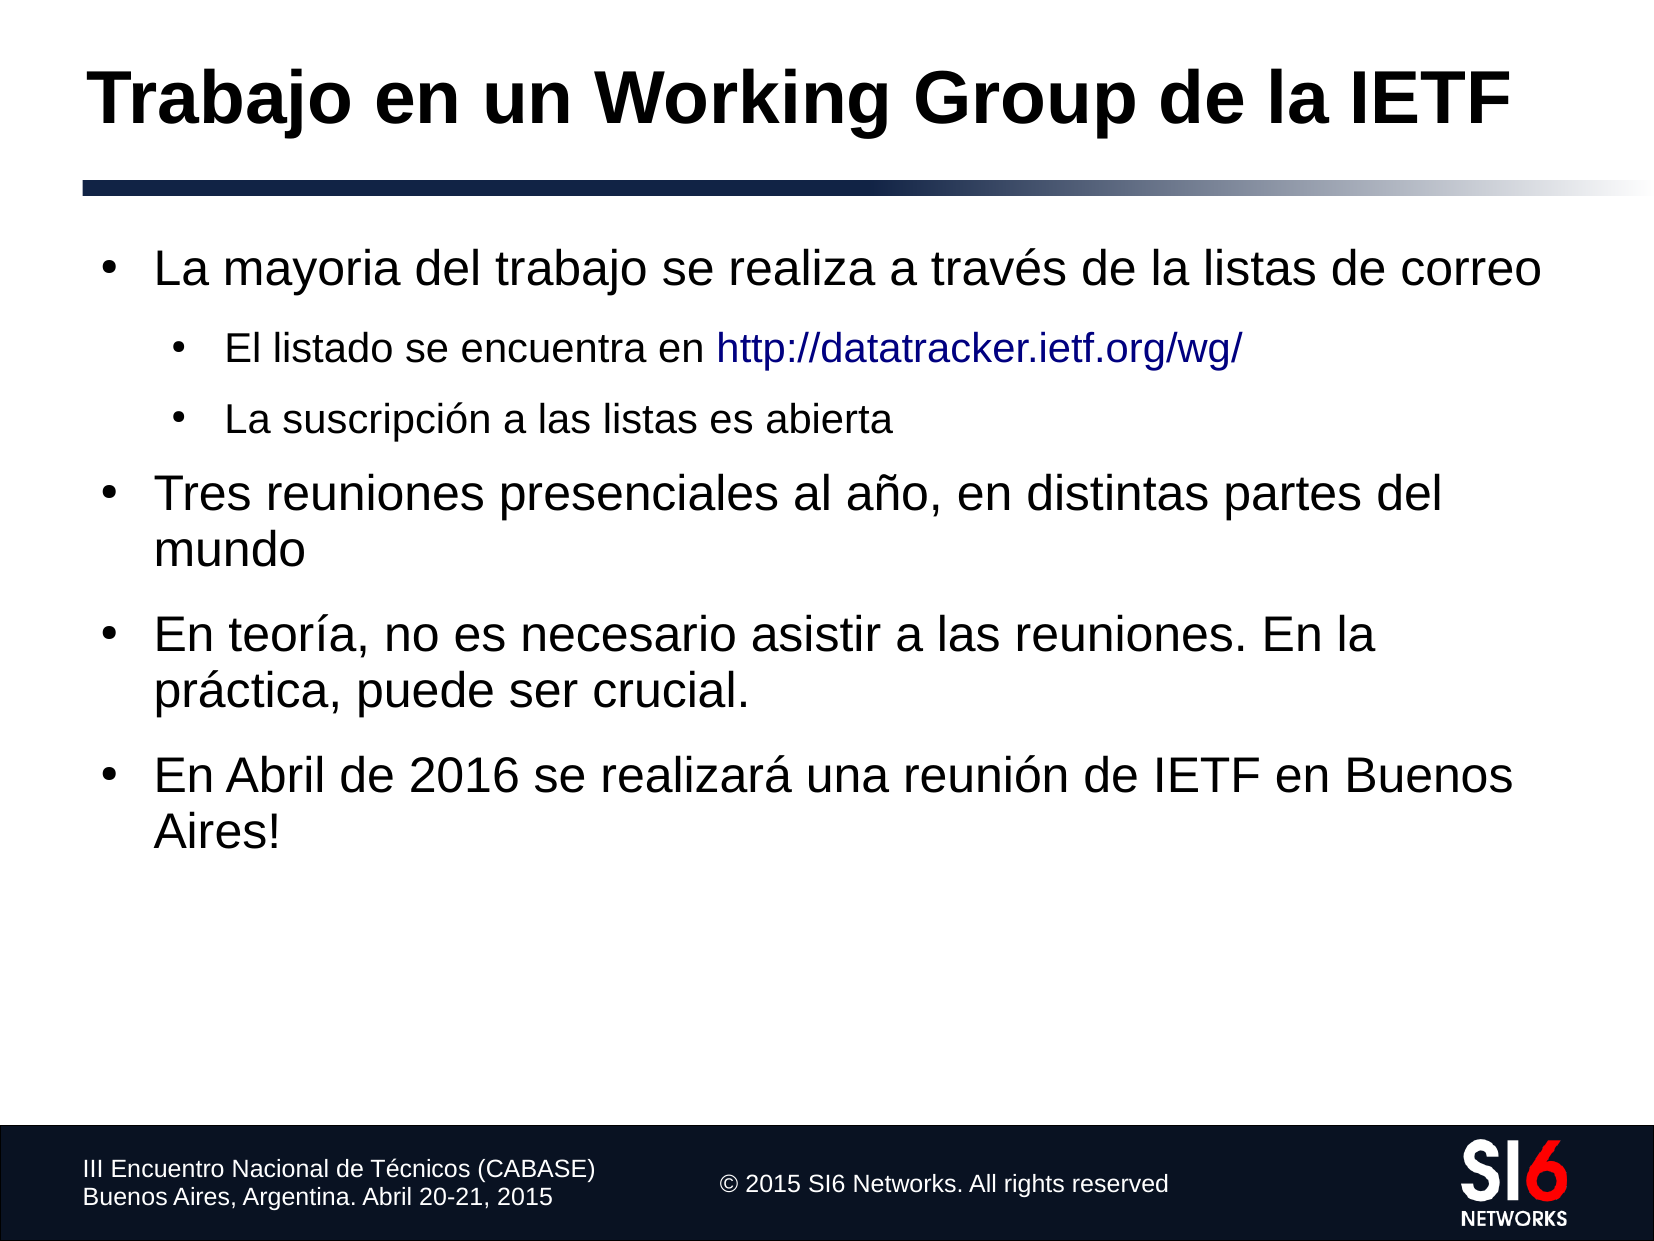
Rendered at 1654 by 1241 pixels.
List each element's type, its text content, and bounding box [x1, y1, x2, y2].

title Trabajo en un Working Group de la IETF [86, 30, 1576, 166]
list La mayoria del trabajo se realiza a través de la listas de correo El listado se encuentra en http://datatracker.ietf.org/wg/ La suscripción a las listas es abierta Tres reuniones presenciales al año, en distintas partes del mundo En teoría, no es necesario asistir a las reuniones. En la práctica, puede ser crucial. En Abril de 2016 se realizará una reunión de IETF en Buenos Aires! [82, 240, 1571, 1059]
picture [1461, 1139, 1567, 1226]
